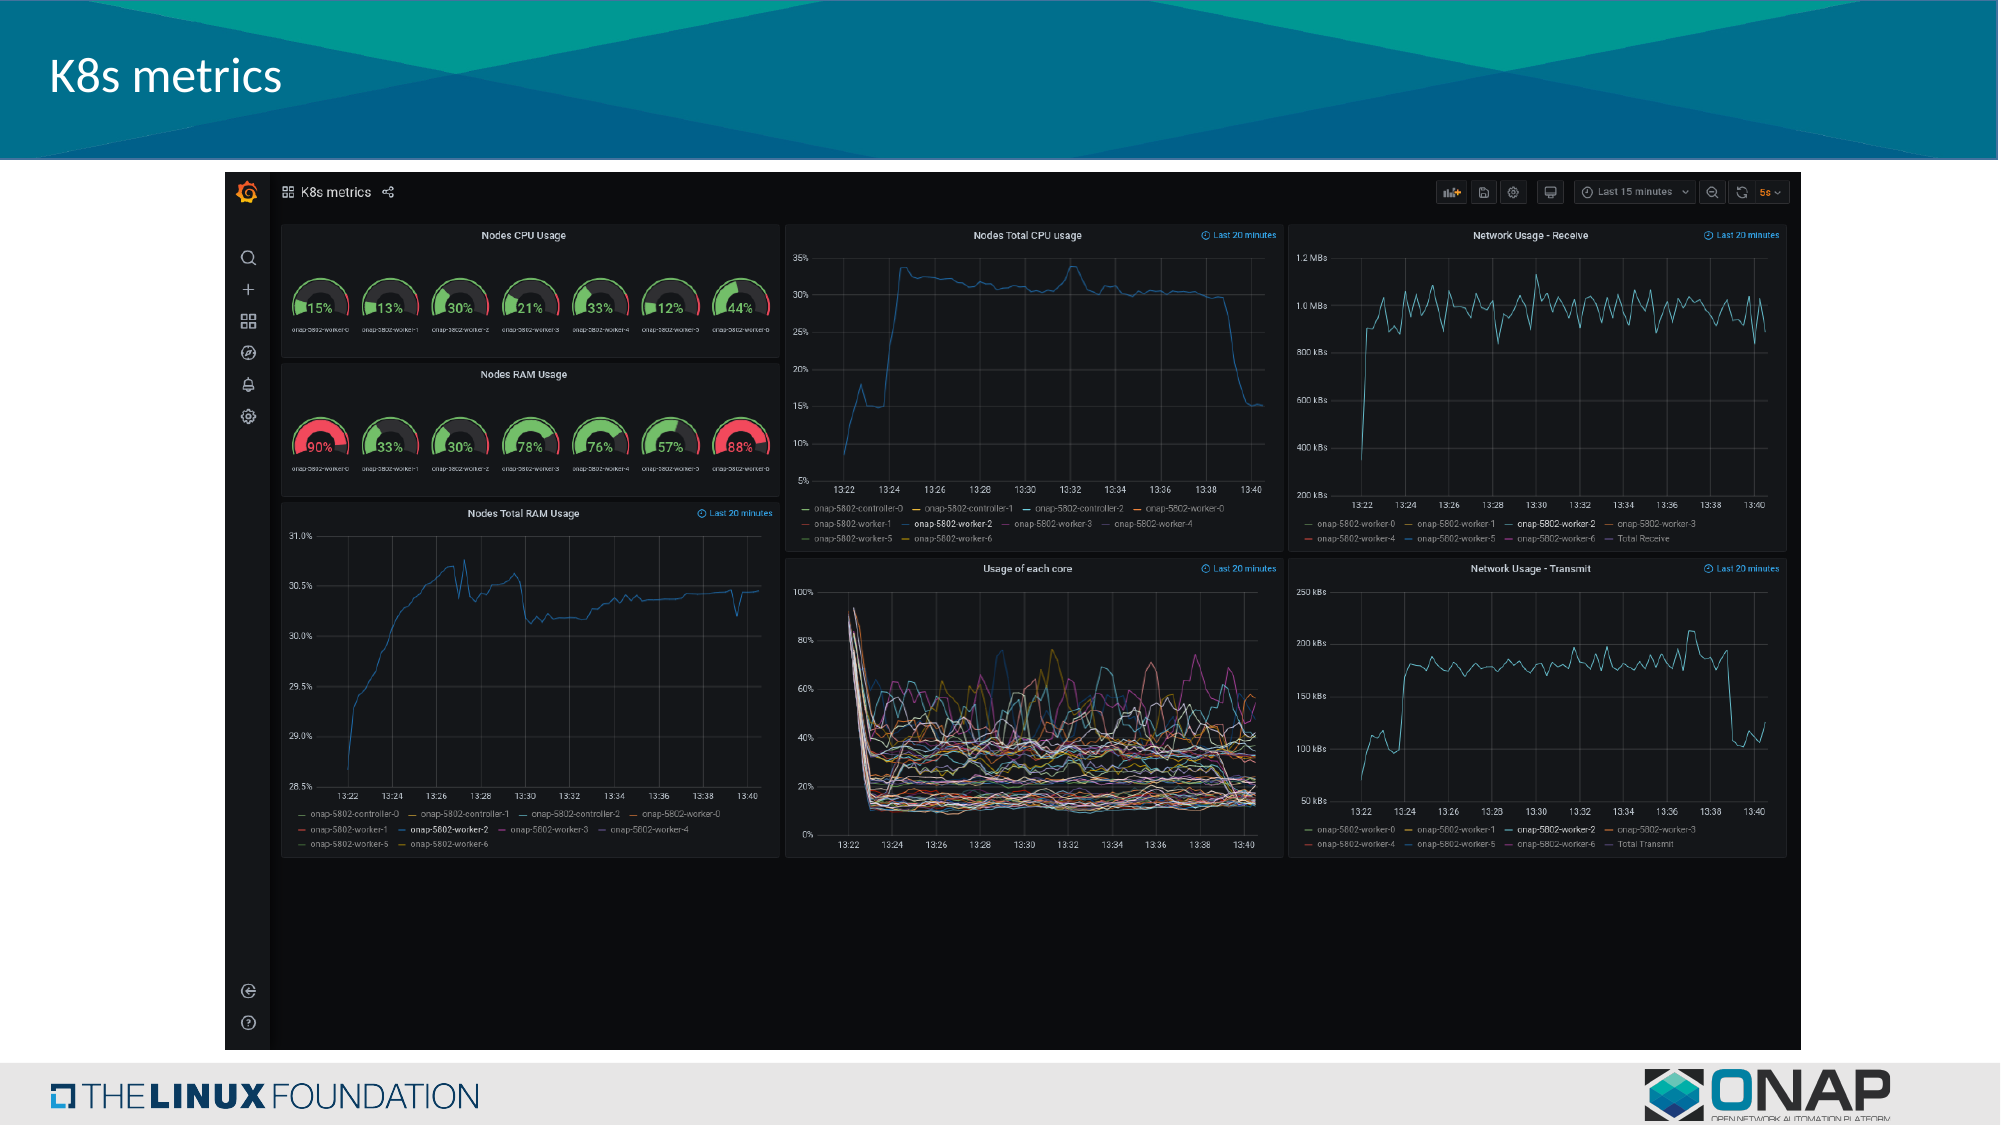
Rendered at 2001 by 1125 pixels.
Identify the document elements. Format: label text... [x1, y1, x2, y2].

picture [51, 1083, 478, 1109]
title K8s metrics [34, 0, 1923, 158]
picture [225, 172, 1801, 1051]
